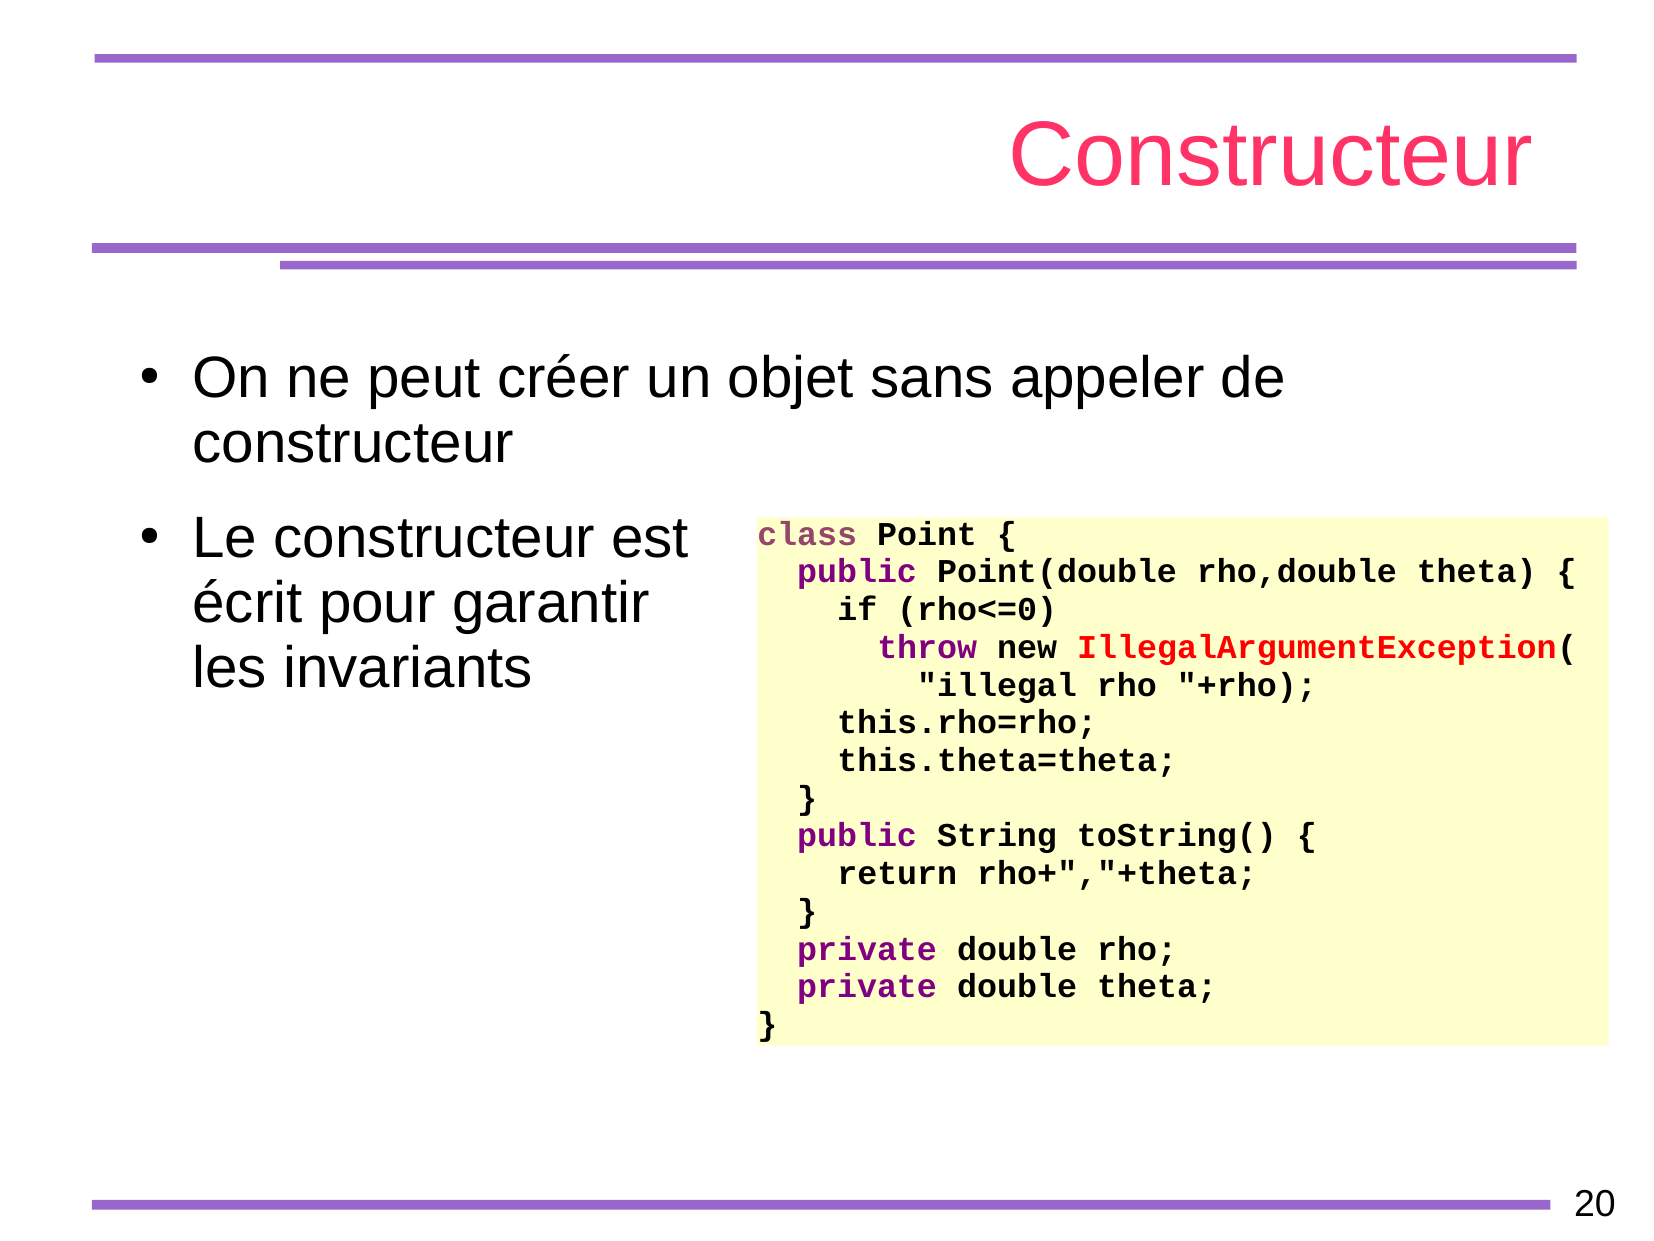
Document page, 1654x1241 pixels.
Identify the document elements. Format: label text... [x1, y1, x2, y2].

list On ne peut créer un objet sans appeler de constructeur Le constructeur est écrit pour garantir les invariants [121, 344, 1534, 700]
text_box class Point { public Point(double rho,double theta) { if (rho<=0) throw new IllegalArgumentException( "illegal rho "+rho); this.rho=rho; this.theta=theta; } public String toString() { return rho+","+theta; } private double rho; private double theta; } [757, 517, 1609, 1046]
title Constructeur [121, 49, 1534, 257]
